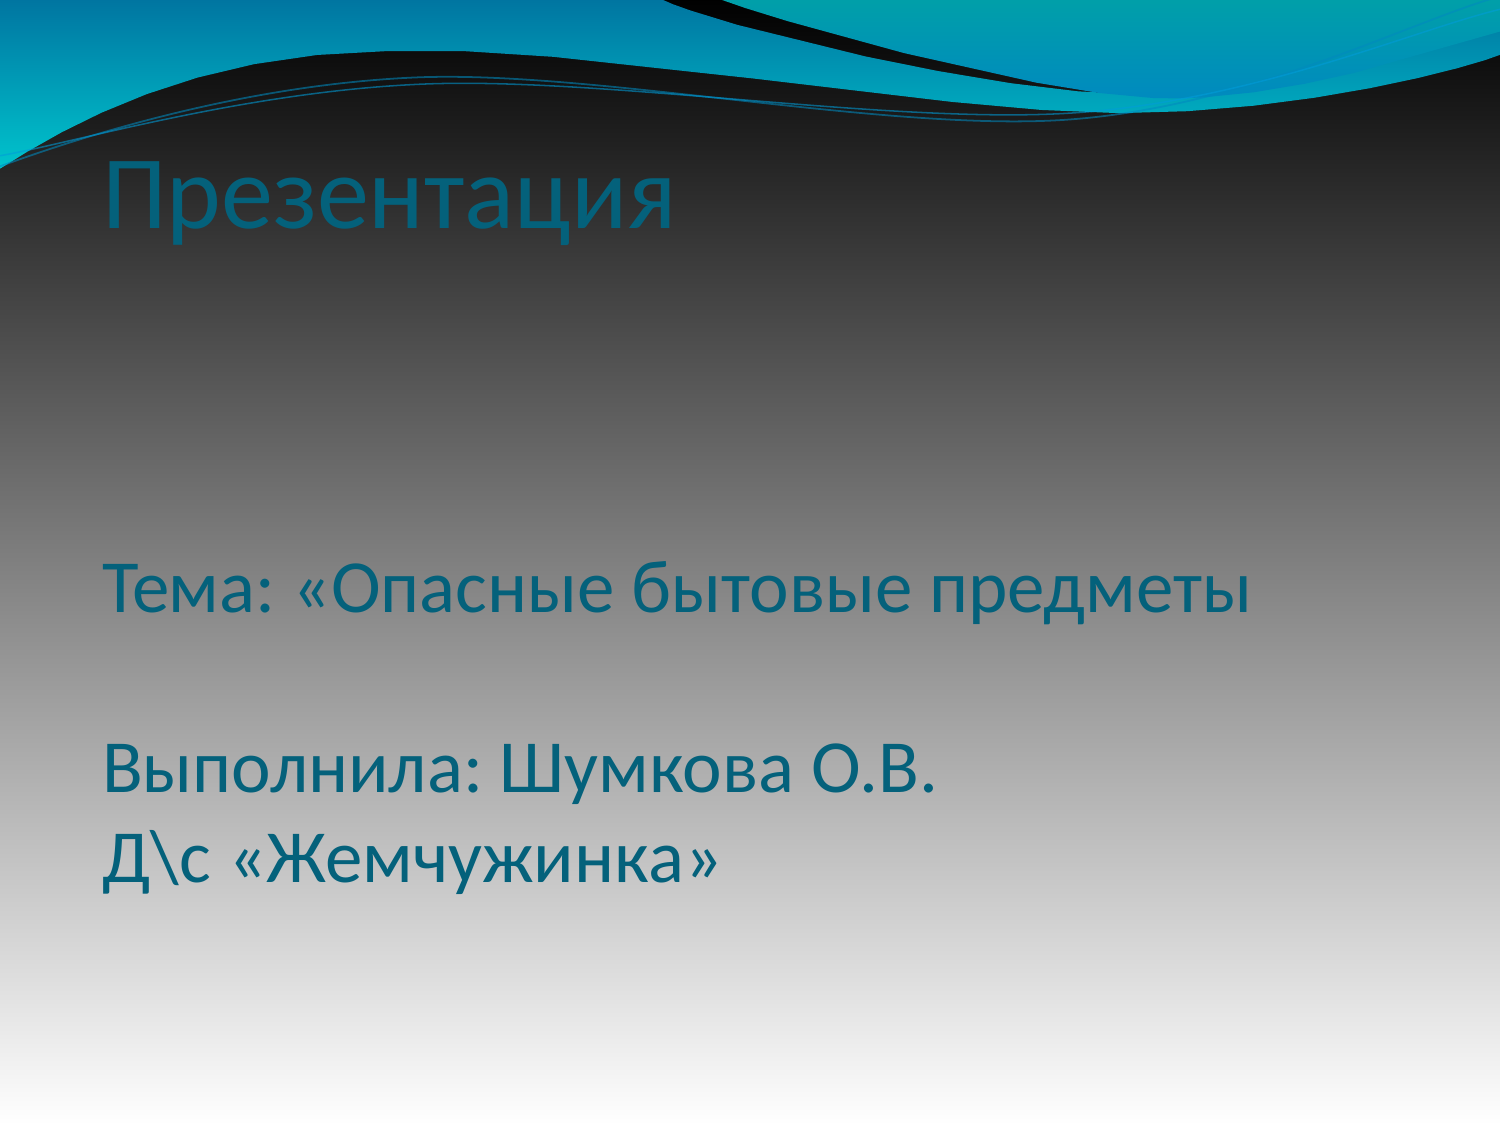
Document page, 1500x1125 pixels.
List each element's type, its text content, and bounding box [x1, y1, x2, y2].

subtitle Тема: «Опасные бытовые предметы Выполнила: Шумкова О.В. Д\с «Жемчужинка» [87, 529, 1376, 818]
title Презентация [87, 117, 1231, 399]
